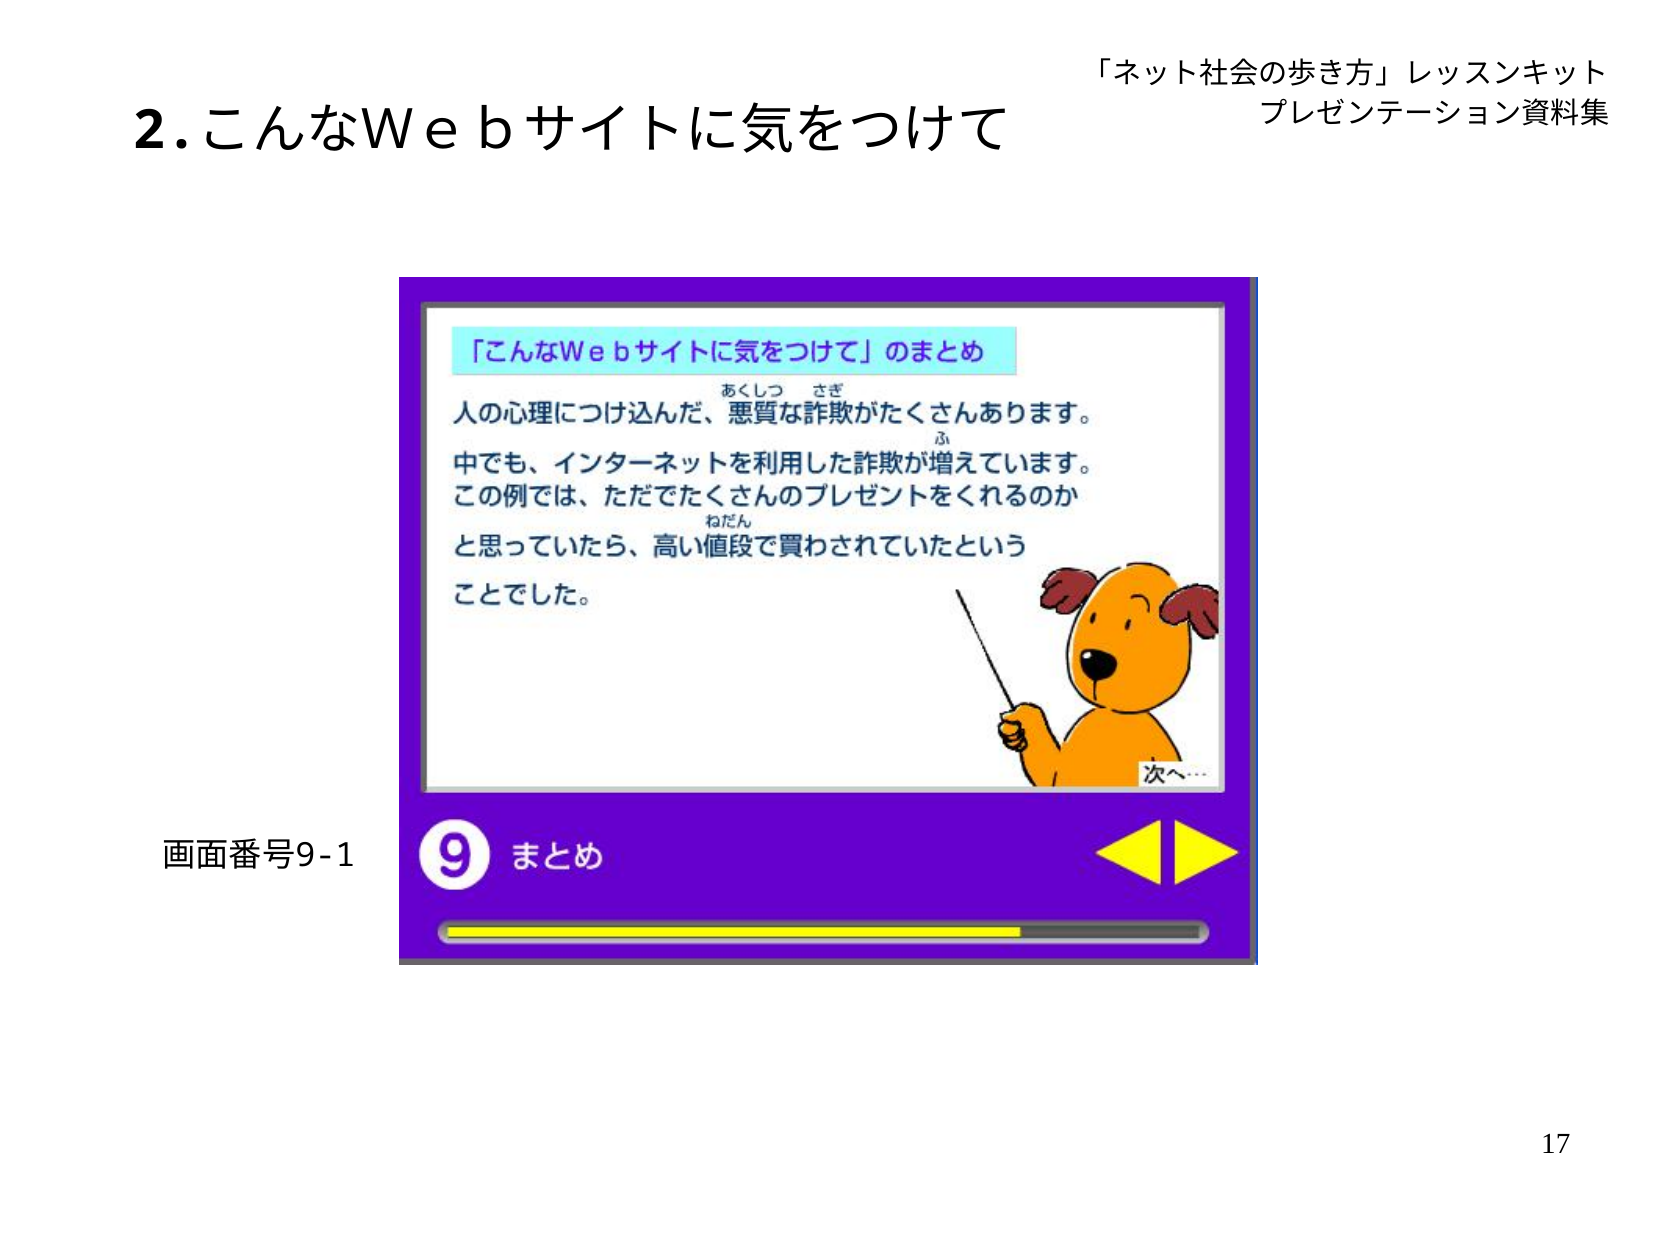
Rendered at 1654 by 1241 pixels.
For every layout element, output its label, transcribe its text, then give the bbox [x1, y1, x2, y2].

text_box 2.こんなＷｅｂサイトに気をつけて [118, 88, 1093, 169]
text_box 画面番号9-1 [147, 826, 384, 882]
picture [399, 277, 1258, 965]
text_box 「ネット社会の歩き方」レッスンキット プレゼンテーション資料集 [1062, 44, 1625, 139]
